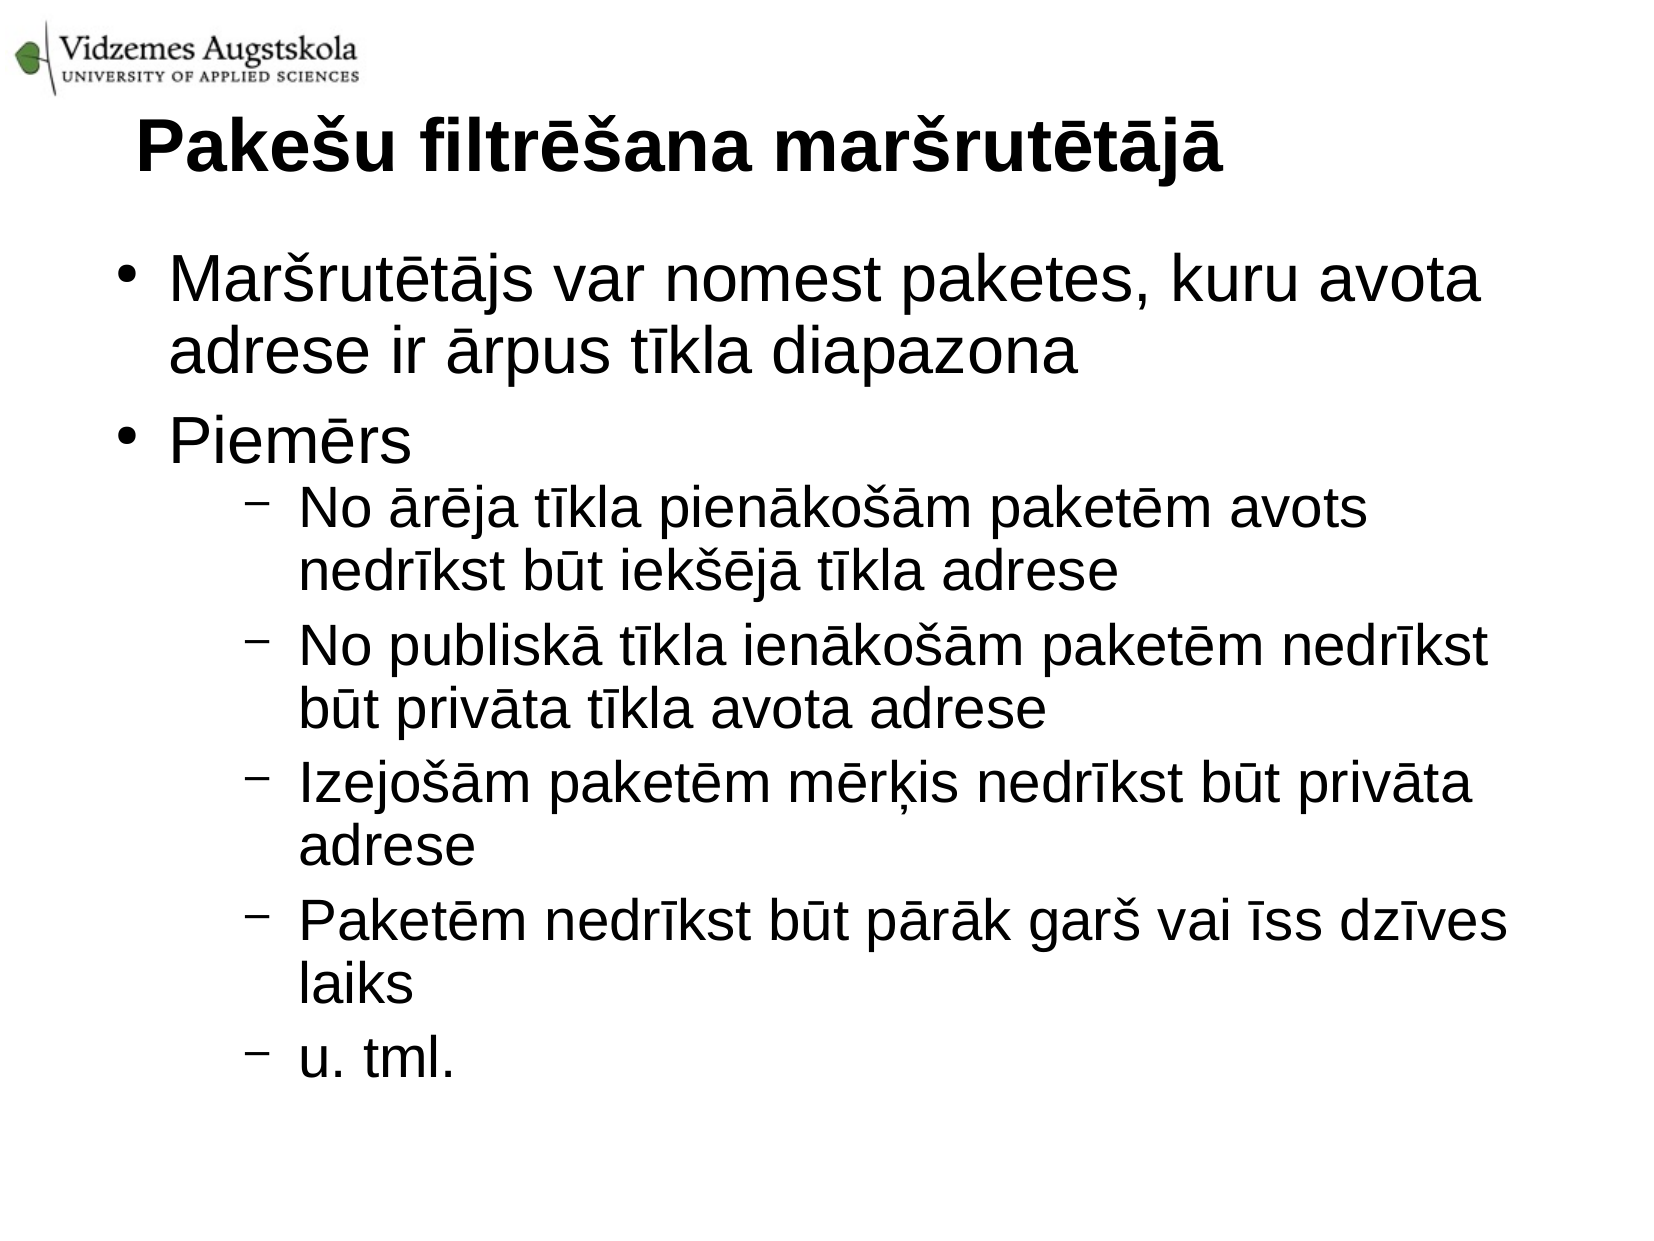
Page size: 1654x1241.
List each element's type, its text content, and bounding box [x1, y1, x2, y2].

title Pakešu filtrēšana maršrutētājā [94, 96, 1512, 195]
list Maršrutētājs var nomest paketes, kuru avota adrese ir ārpus tīkla diapazona Piemērs No ārēja tīkla pienākošām paketēm avots nedrīkst būt iekšējā tīkla adrese No publiskā tīkla ienākošām paketēm nedrīkst būt privāta tīkla avota adrese Izejošām paketēm mērķis nedrīkst būt privāta adrese Paketēm nedrīkst būt pārāk garš vai īss dzīves laiks u. tml. [82, 236, 1569, 1107]
picture [5, 2, 368, 113]
